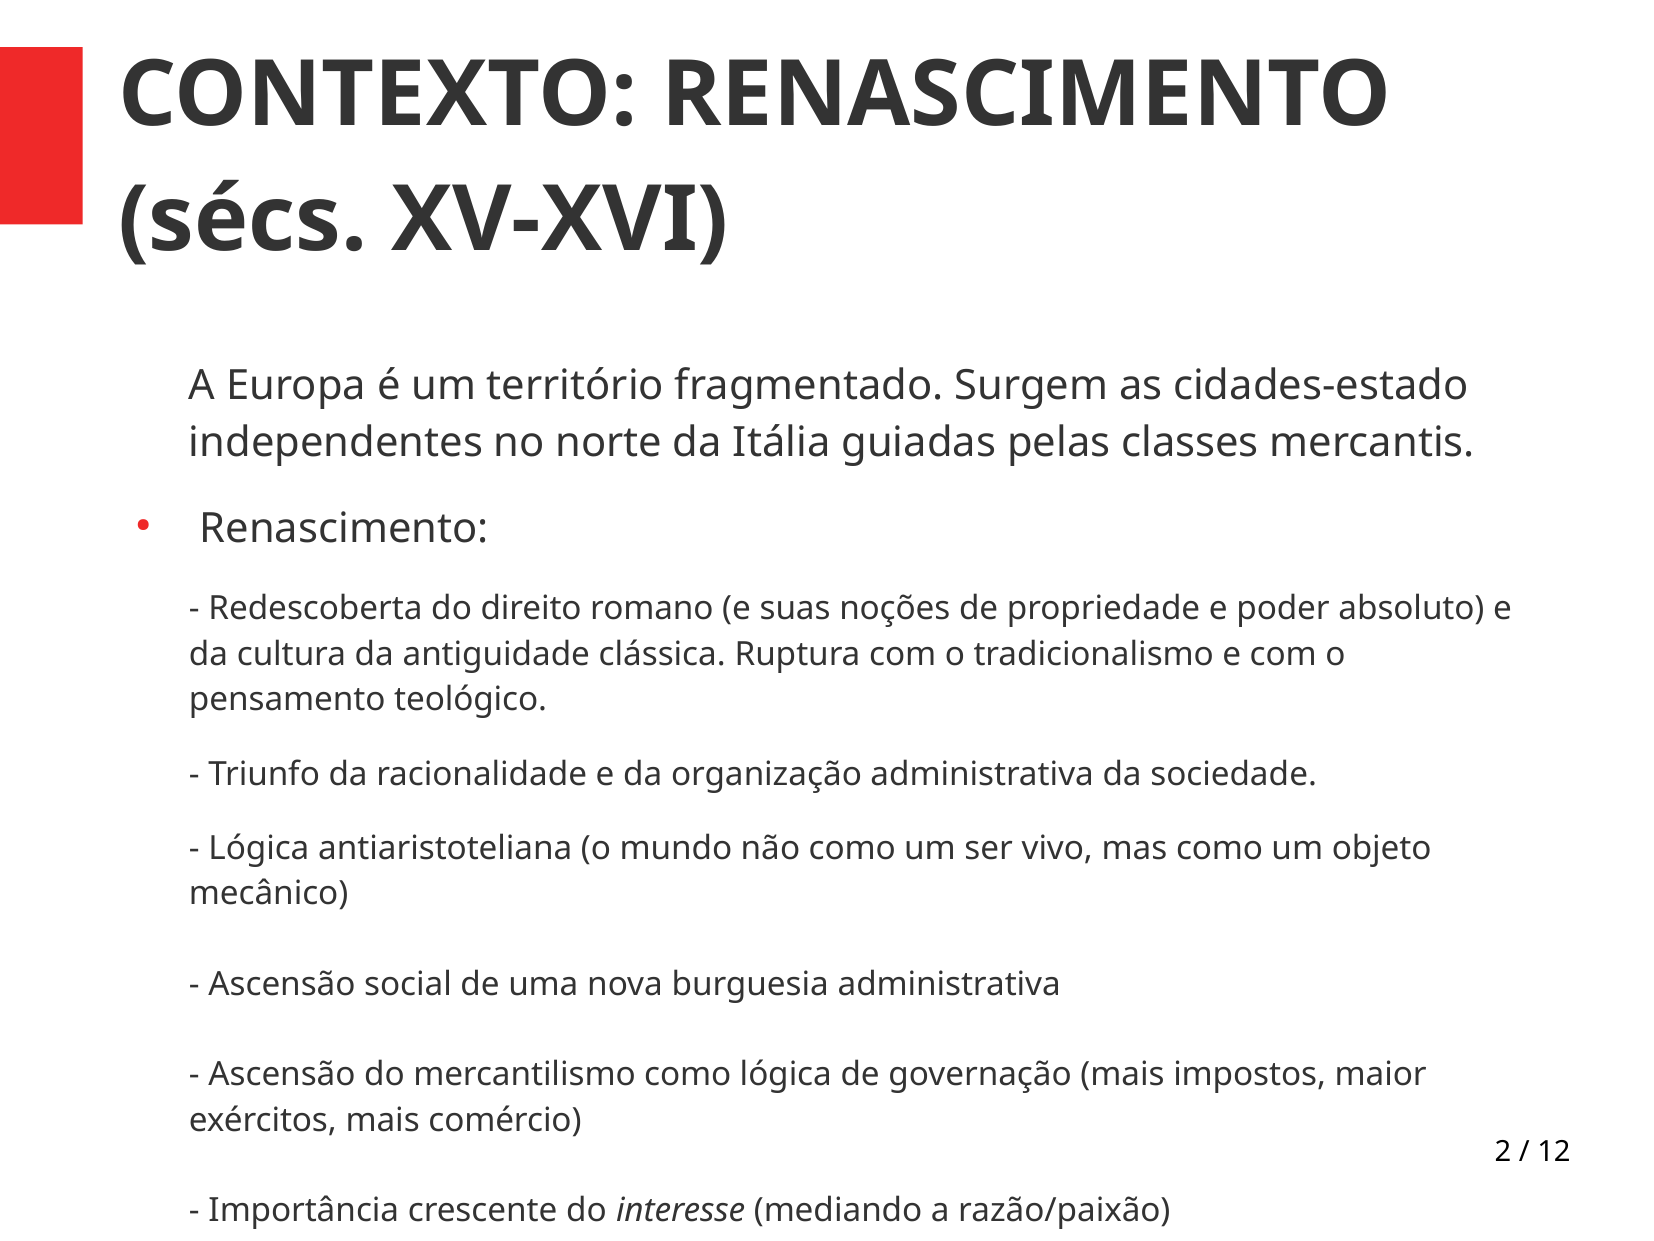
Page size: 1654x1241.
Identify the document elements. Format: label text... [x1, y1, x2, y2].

list A Europa é um território fragmentado. Surgem as cidades-estado independentes no norte da Itália guiadas pelas classes mercantis. Renascimento: - Redescoberta do direito romano (e suas noções de propriedade e poder absoluto) e da cultura da antiguidade clássica. Ruptura com o tradicionalismo e com o pensamento teológico. - Triunfo da racionalidade e da organização administrativa da sociedade. - Lógica antiaristoteliana (o mundo não como um ser vivo, mas como um objeto mecânico) - Ascensão social de uma nova burguesia administrativa - Ascensão do mercantilismo como lógica de governação (mais impostos, maior exércitos, mais comércio) - Importância crescente do interesse (mediando a razão/paixão) [118, 354, 1536, 1186]
title CONTEXTO: RENASCIMENTO (sécs. XV-XVI) [118, 45, 1571, 260]
